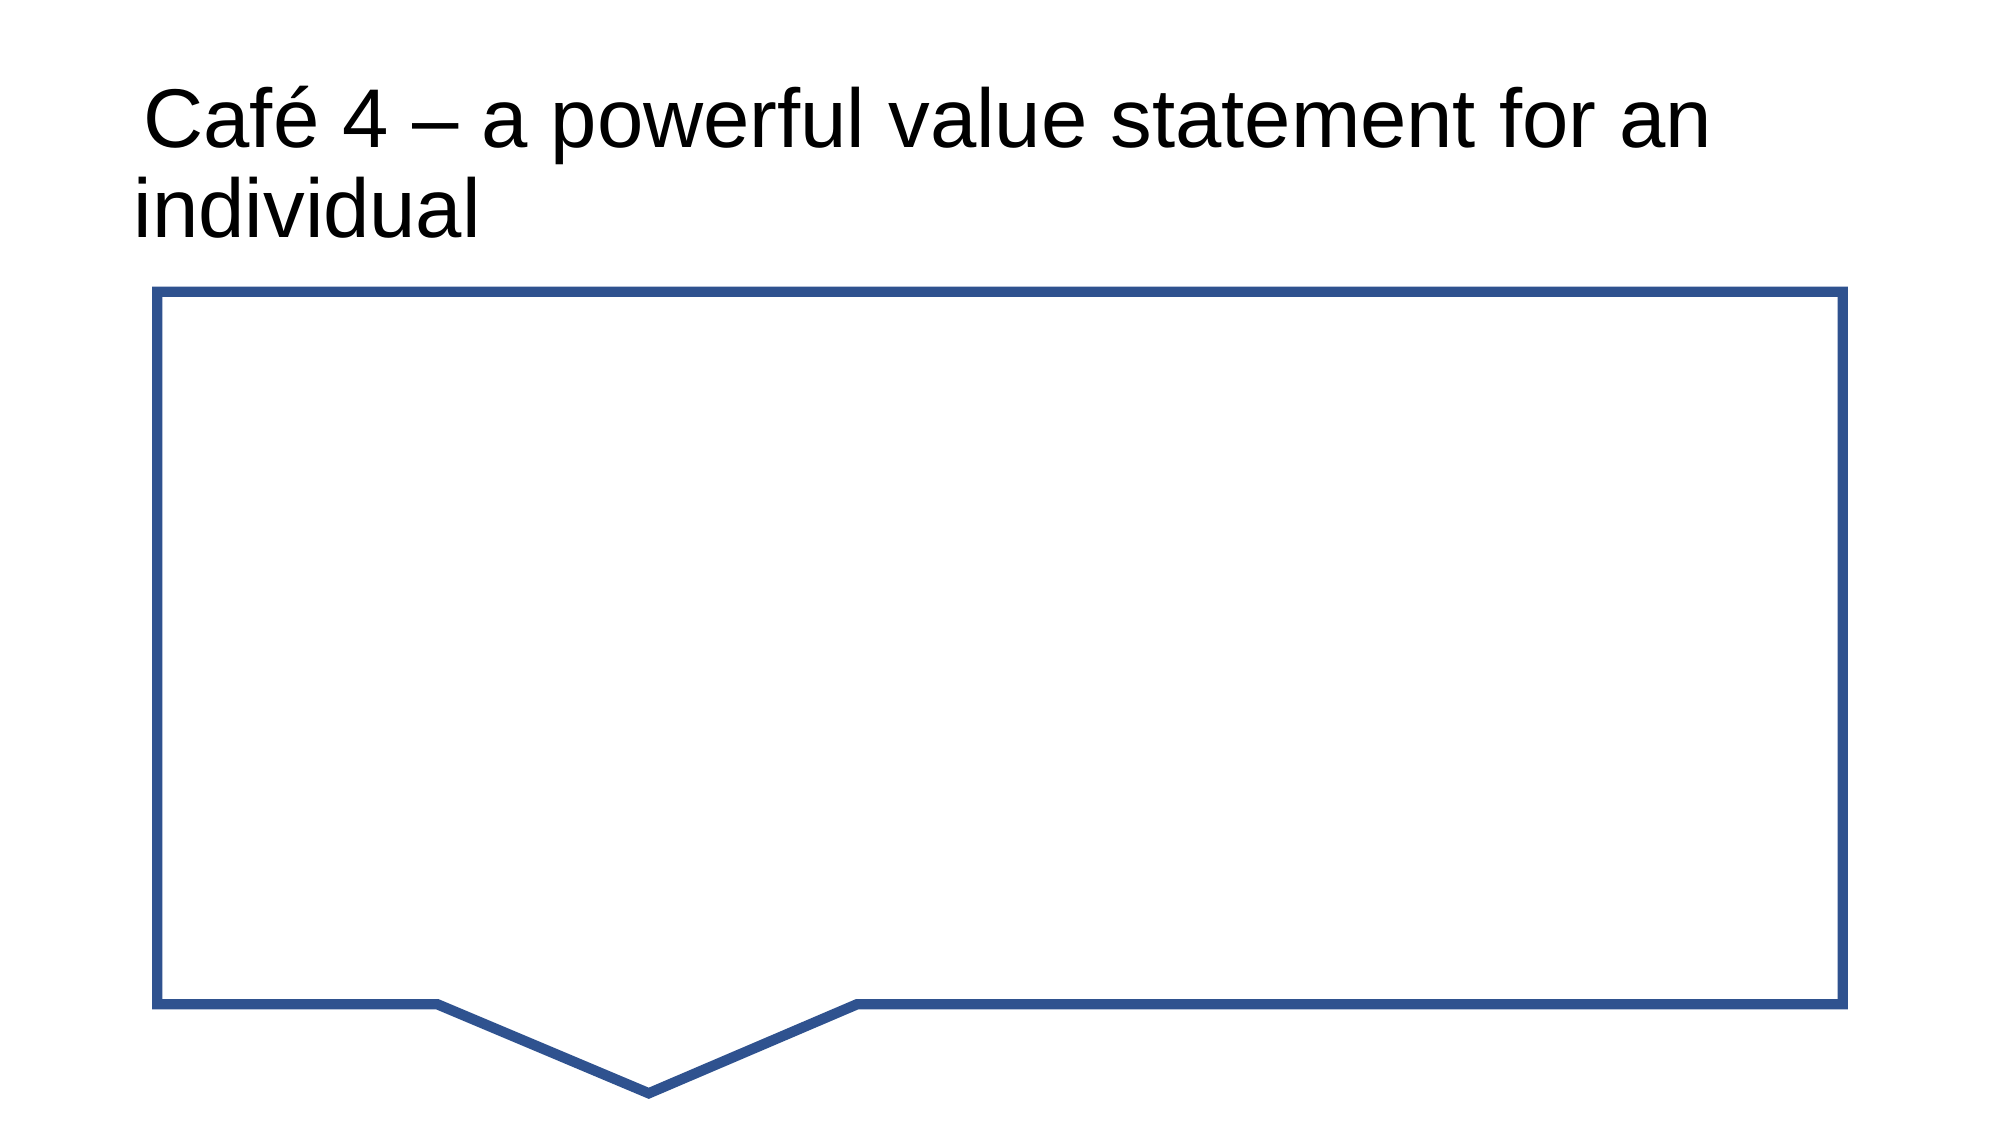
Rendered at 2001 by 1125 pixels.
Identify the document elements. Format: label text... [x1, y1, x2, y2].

title Café 4 – a powerful value statement for an individual [119, 66, 1750, 263]
